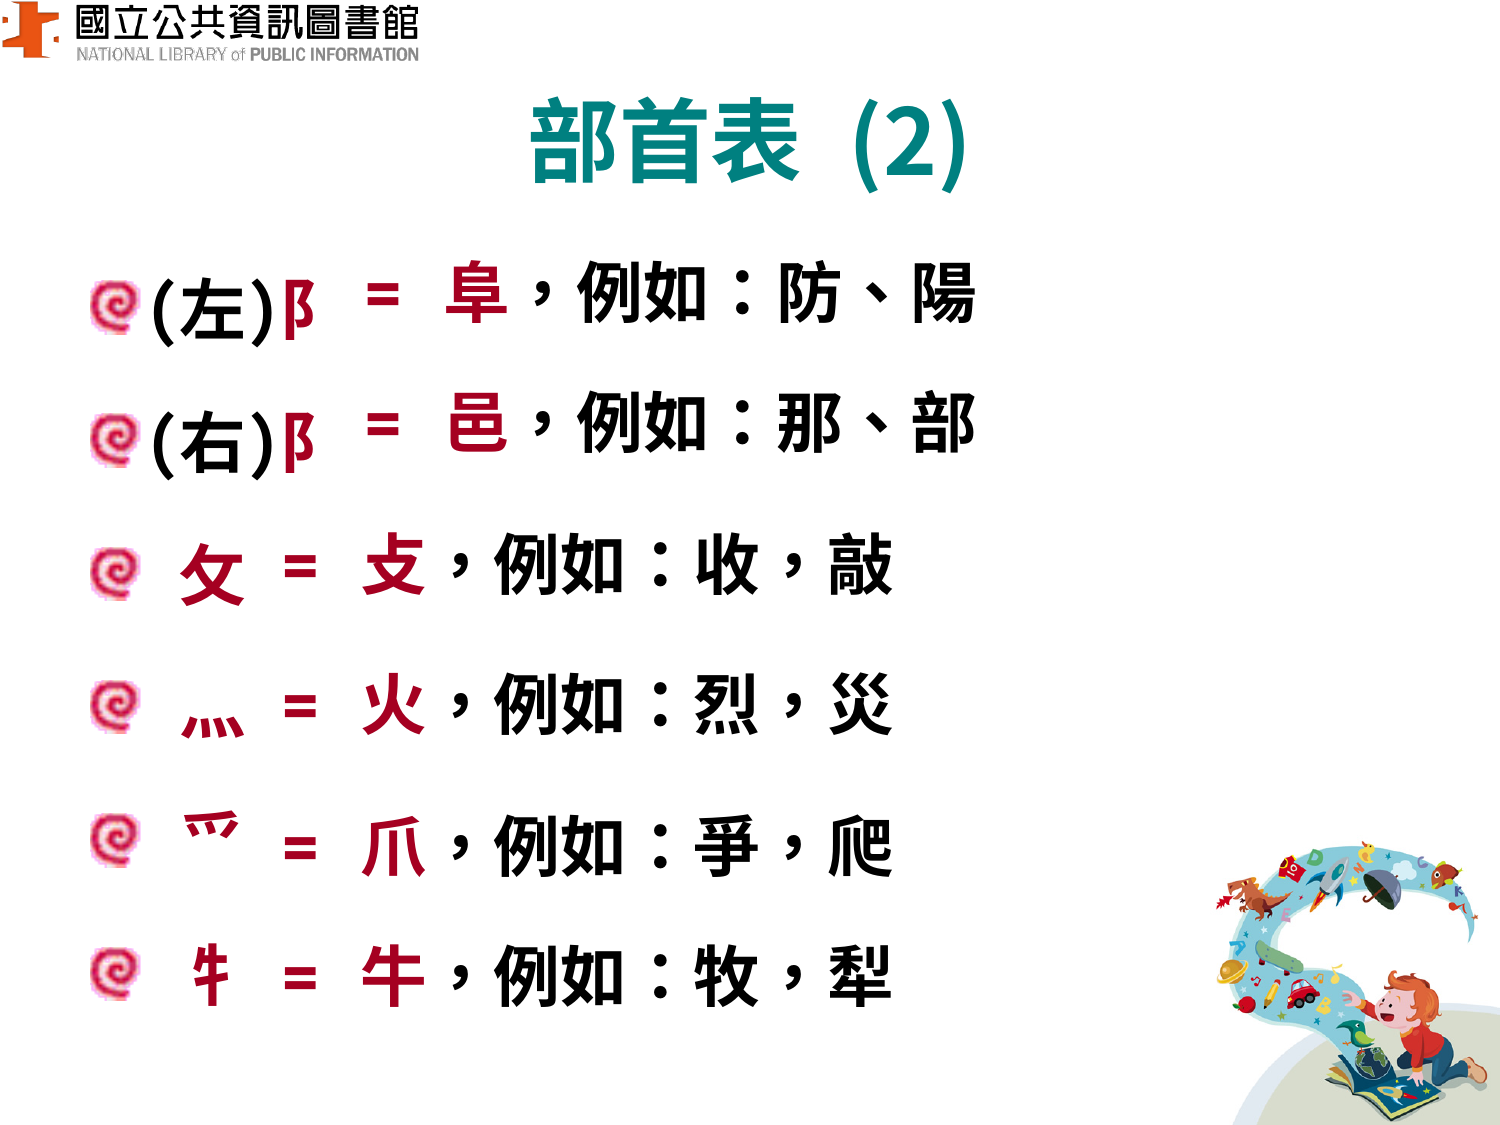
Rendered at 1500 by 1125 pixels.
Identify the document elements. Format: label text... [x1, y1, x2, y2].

picture [1210, 835, 1500, 1125]
text_box = 爪，例如：爭，爬 [265, 797, 1140, 893]
list (左)阝 (右)阝 攵 灬 爫 牜 [75, 219, 1425, 963]
text_box = 牛，例如：牧，犁 [265, 927, 1140, 1022]
text_box = 阜，例如：防、陽 [348, 243, 1223, 339]
text_box = 邑，例如：那、部 [348, 373, 1223, 469]
picture [90, 963, 144, 1001]
text_box = 火，例如：烈，災 [265, 655, 1140, 751]
text_box = 攴，例如：收，敲 [265, 515, 1140, 610]
picture [0, 0, 420, 62]
title 部首表 (2) [75, 45, 1425, 219]
